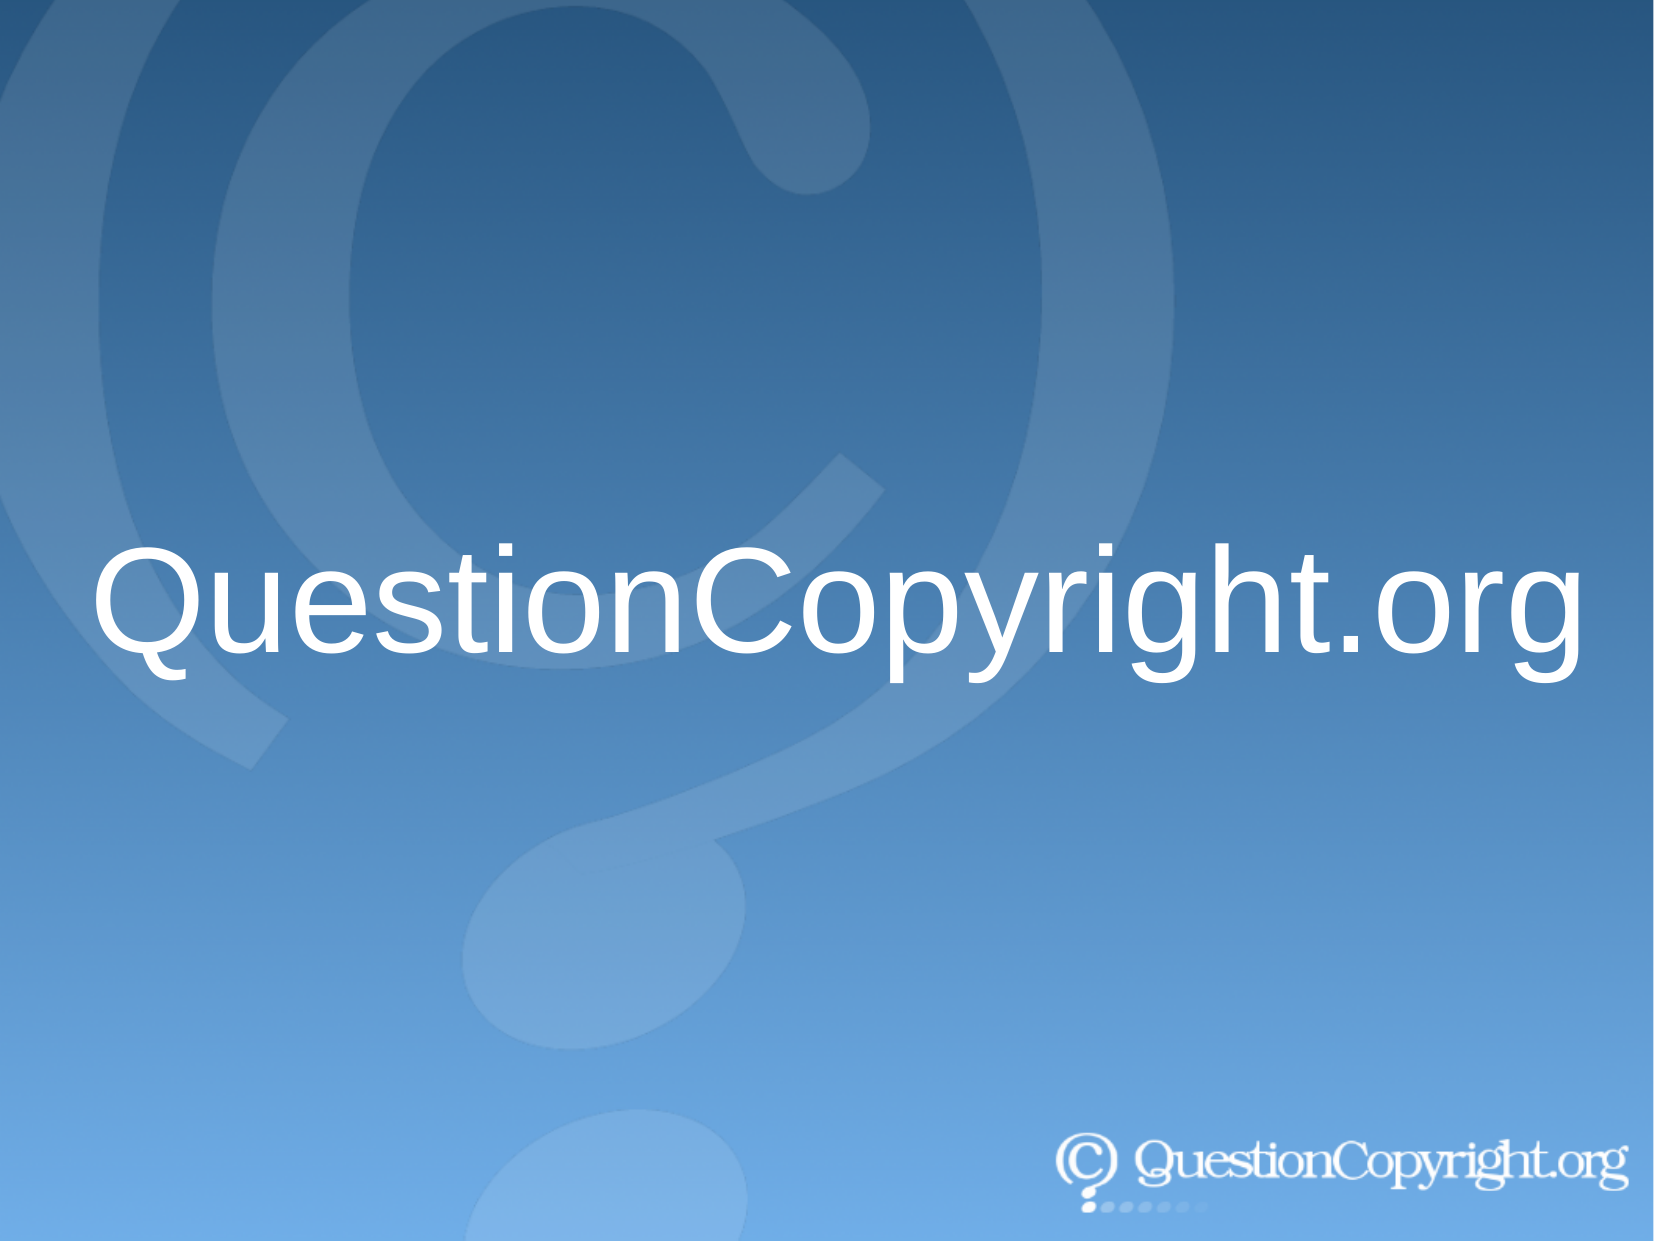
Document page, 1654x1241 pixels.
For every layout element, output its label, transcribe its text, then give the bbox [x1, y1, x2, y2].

text_box QuestionCopyright.org [74, 509, 1604, 700]
picture [0, 0, 1654, 1241]
